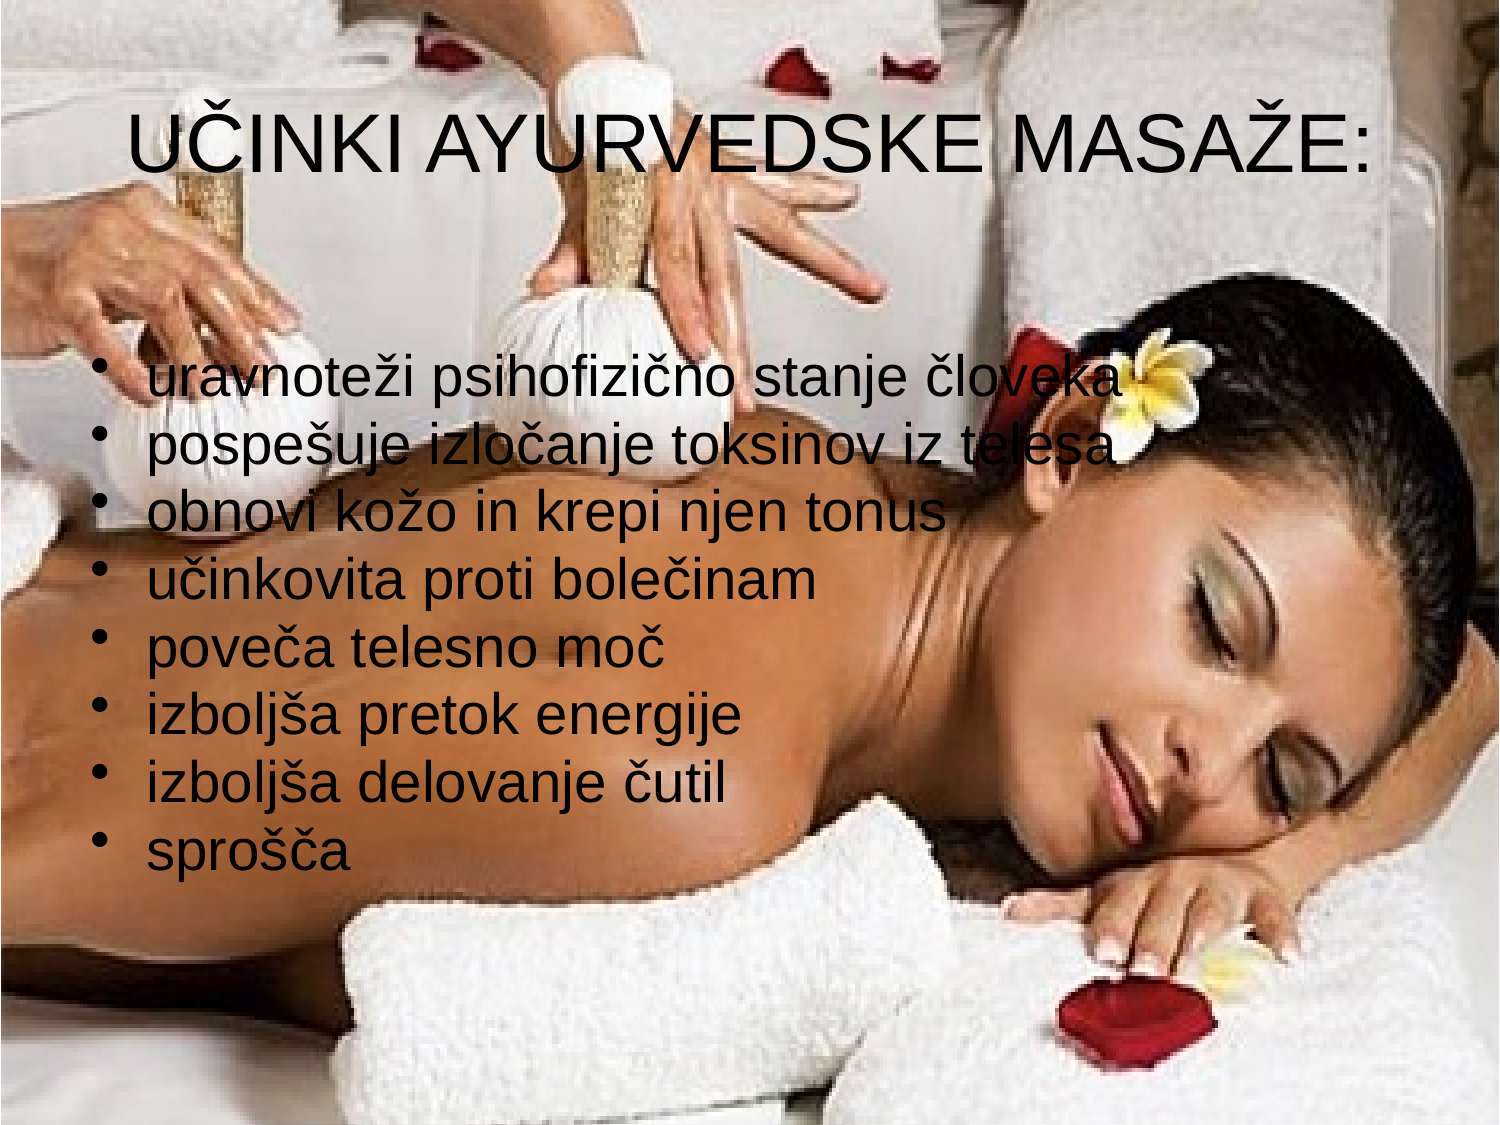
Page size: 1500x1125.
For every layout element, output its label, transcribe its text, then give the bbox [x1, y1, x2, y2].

title UČINKI AYURVEDSKE MASAŽE: [75, 45, 1425, 233]
picture [1, 0, 1499, 1125]
list uravnoteži psihofizično stanje človeka pospešuje izločanje toksinov iz telesa obnovi kožo in krepi njen tonus učinkovita proti bolečinam poveča telesno moč izboljša pretok energije izboljša delovanje čutil sprošča [75, 262, 1376, 1005]
